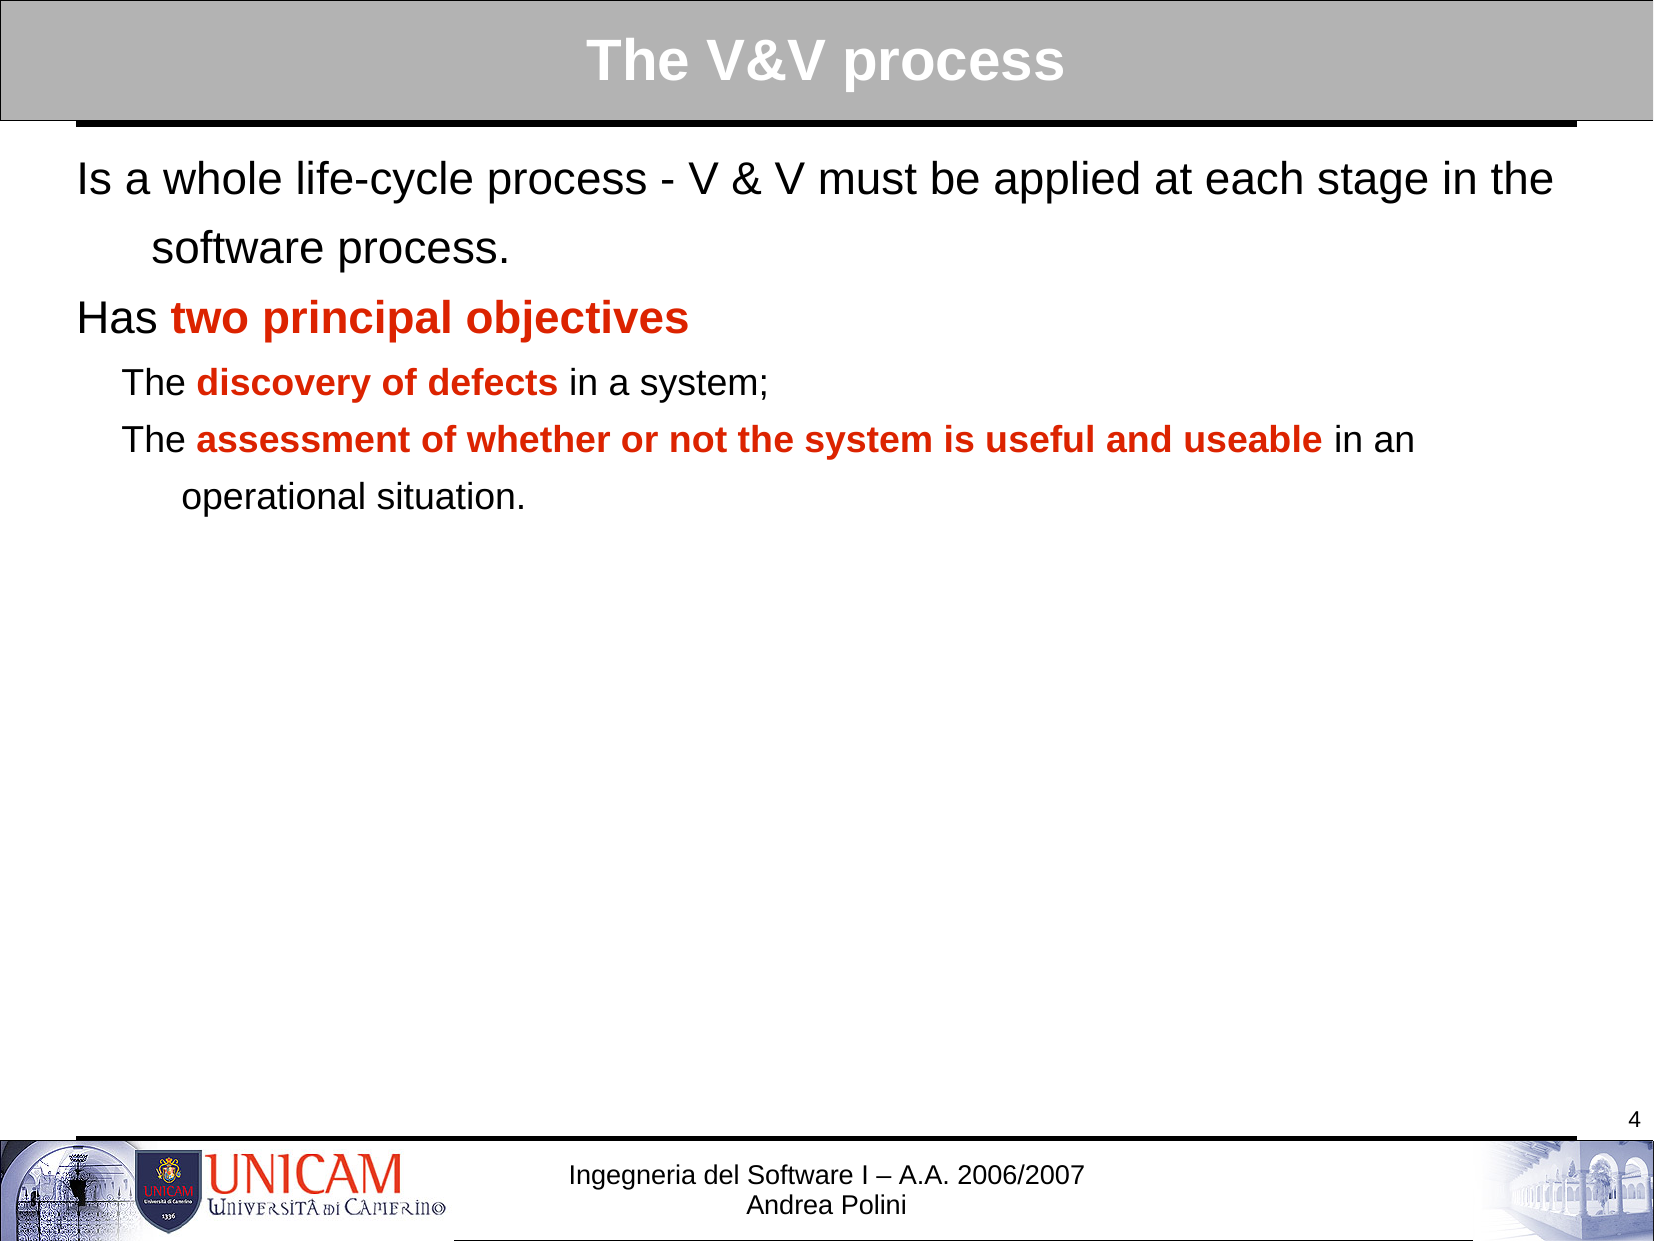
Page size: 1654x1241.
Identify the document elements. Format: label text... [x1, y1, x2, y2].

picture [1473, 1141, 1654, 1241]
title The V&V process [0, 0, 1653, 121]
picture [0, 1141, 454, 1241]
list Is a whole life-cycle process - V & V must be applied at each stage in the software process. Has two principal objectives The discovery of defects in a system; The assessment of whether or not the system is useful and useable in an operational situation. [76, 152, 1577, 671]
